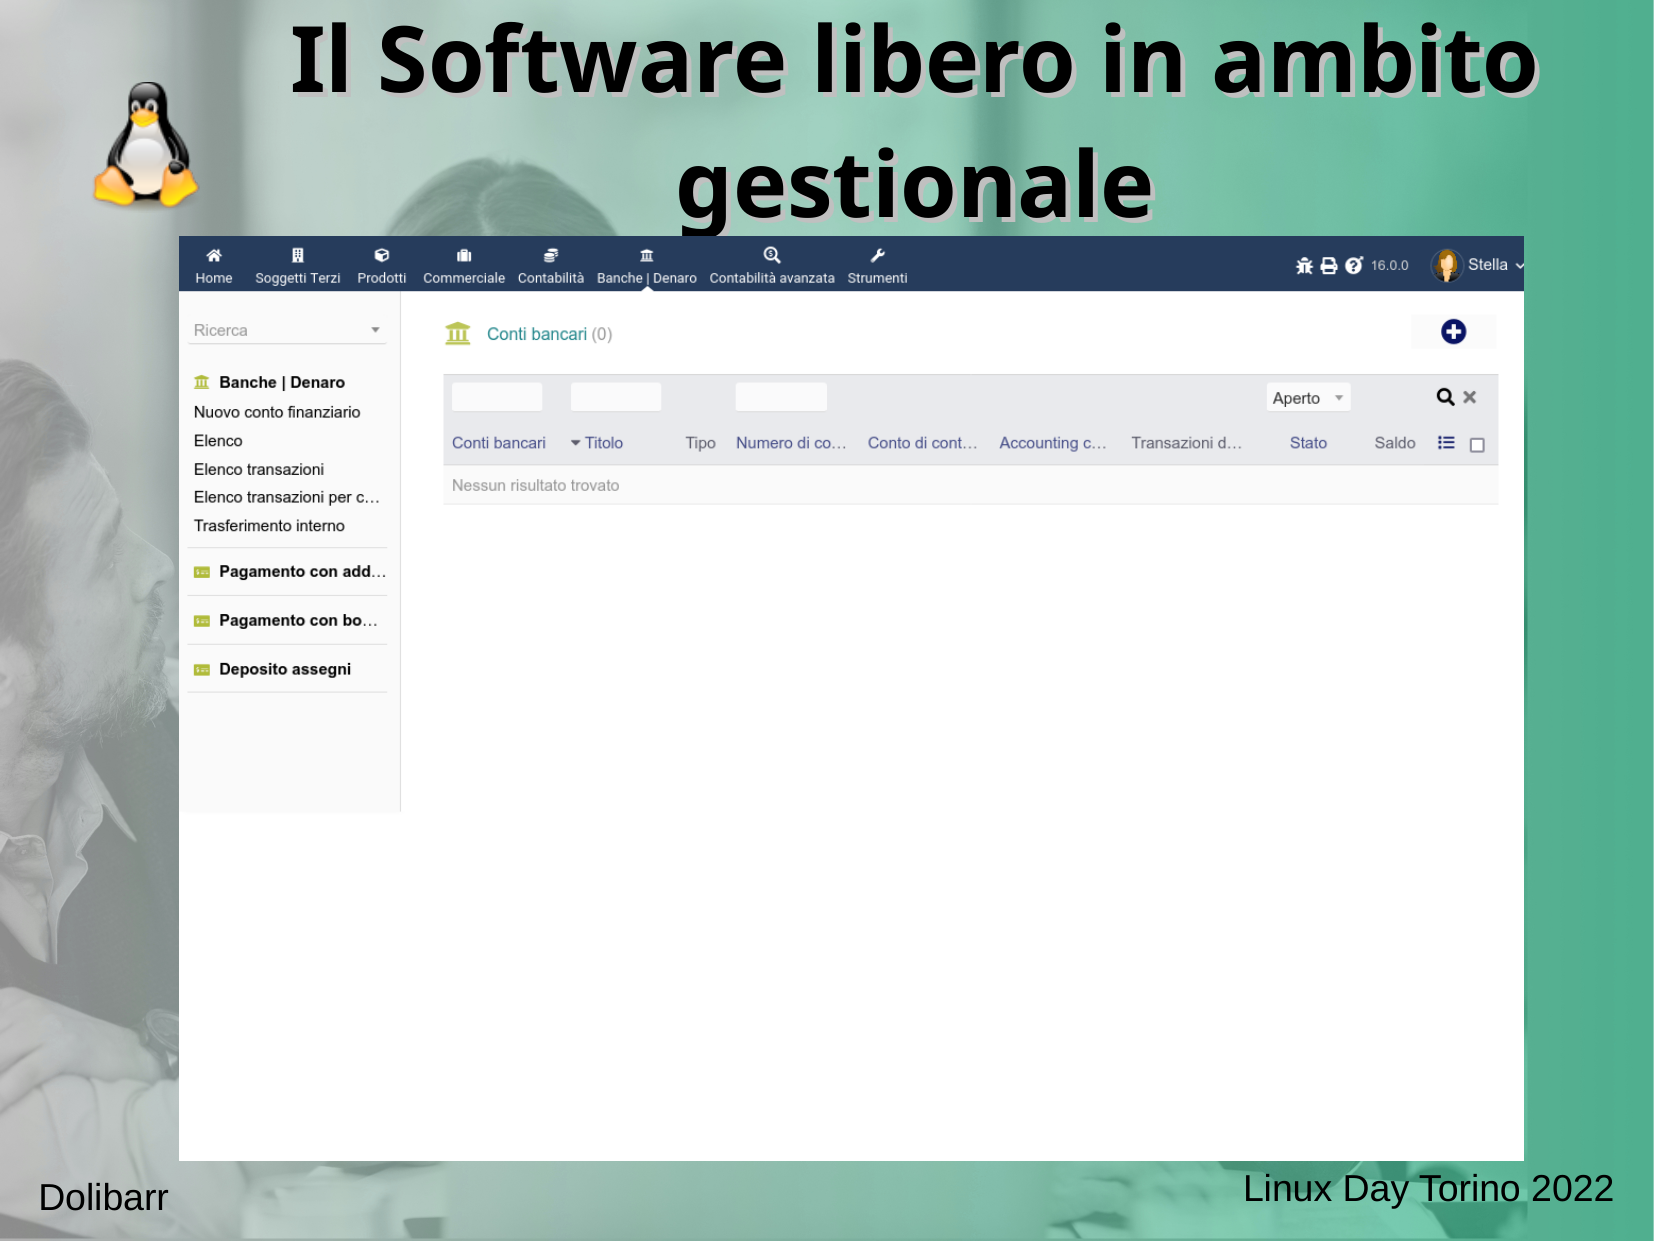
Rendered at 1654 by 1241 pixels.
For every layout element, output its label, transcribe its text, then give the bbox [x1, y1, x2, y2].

picture [0, 0, 1654, 1241]
title Il Software libero in ambito gestionale [259, 17, 1571, 222]
table_cell [130, 510, 179, 574]
table_cell [130, 574, 179, 638]
table_cell [130, 638, 179, 702]
text_box Linux Day Torino 2022 [1228, 1159, 1630, 1217]
text_box Dolibarr [23, 1169, 185, 1227]
table_cell [130, 702, 179, 766]
table_cell [130, 766, 179, 830]
table_header [130, 410, 179, 510]
